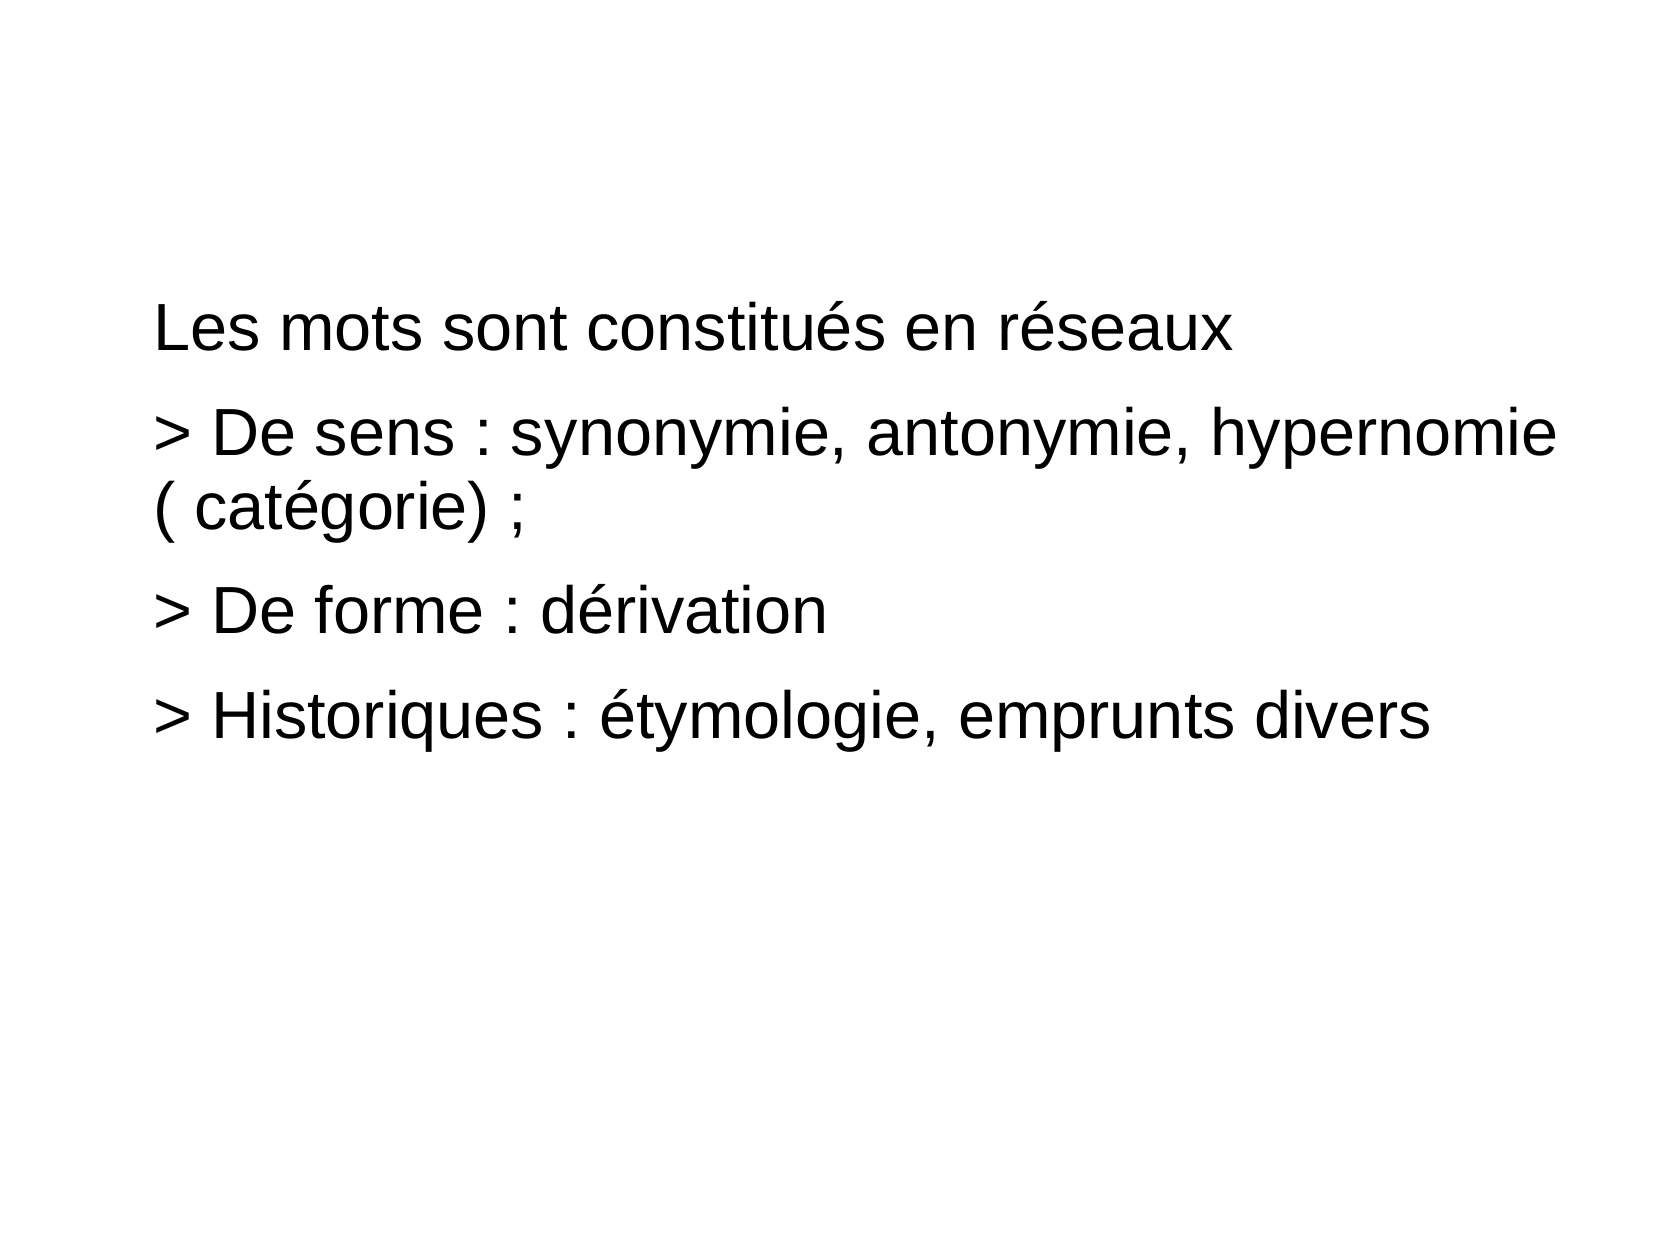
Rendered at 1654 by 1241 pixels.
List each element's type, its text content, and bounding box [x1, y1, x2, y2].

list Les mots sont constitués en réseaux > De sens : synonymie, antonymie, hypernomie ( catégorie) ; > De forme : dérivation > Historiques : étymologie, emprunts divers [82, 290, 1571, 1010]
